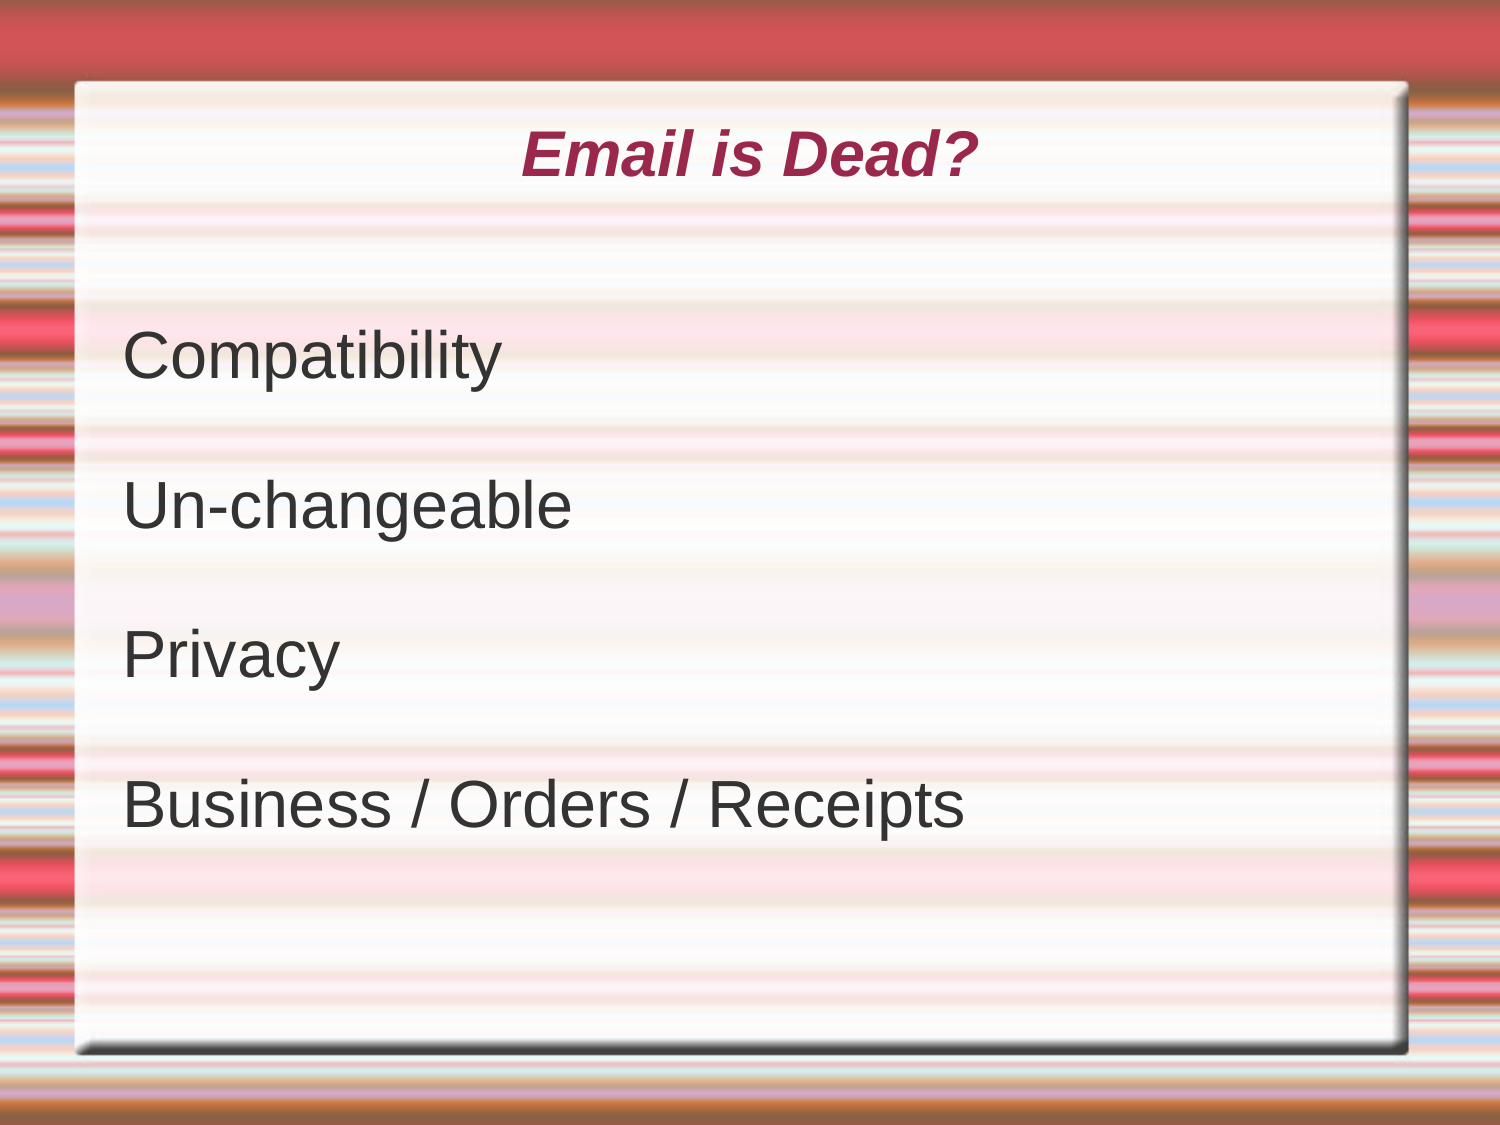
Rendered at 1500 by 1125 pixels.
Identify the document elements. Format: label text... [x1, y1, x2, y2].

list Compatibility Un-changeable Privacy Business / Orders / Receipts [122, 318, 1376, 1046]
picture [0, 0, 1500, 1125]
title Email is Dead? [110, 104, 1392, 292]
